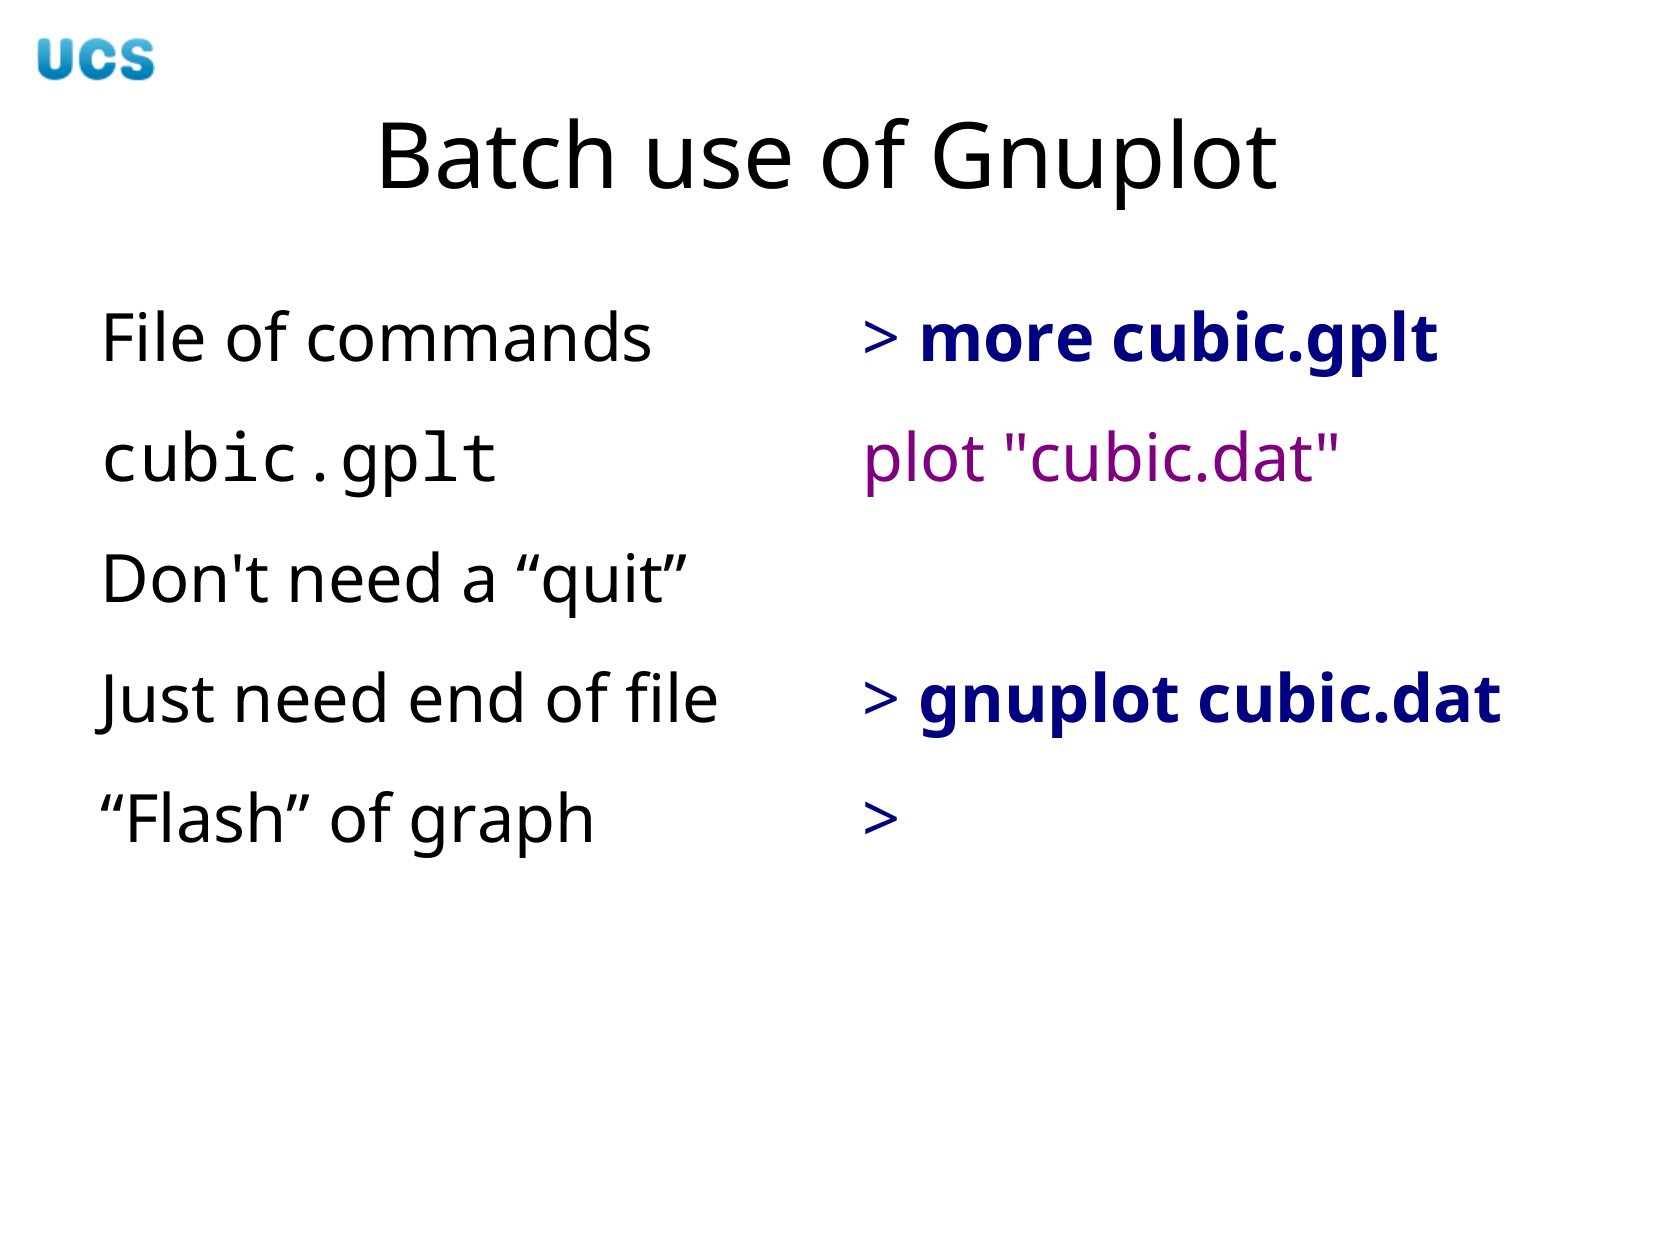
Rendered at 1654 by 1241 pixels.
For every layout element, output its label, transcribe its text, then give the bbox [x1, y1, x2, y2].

list File of commands cubic.gplt Don't need a “quit” Just need end of file “Flash” of graph [82, 290, 809, 1109]
picture [37, 37, 155, 82]
title Batch use of Gnuplot [82, 49, 1571, 257]
list > more cubic.gplt plot "cubic.dat" > gnuplot cubic.dat > [845, 290, 1572, 1109]
